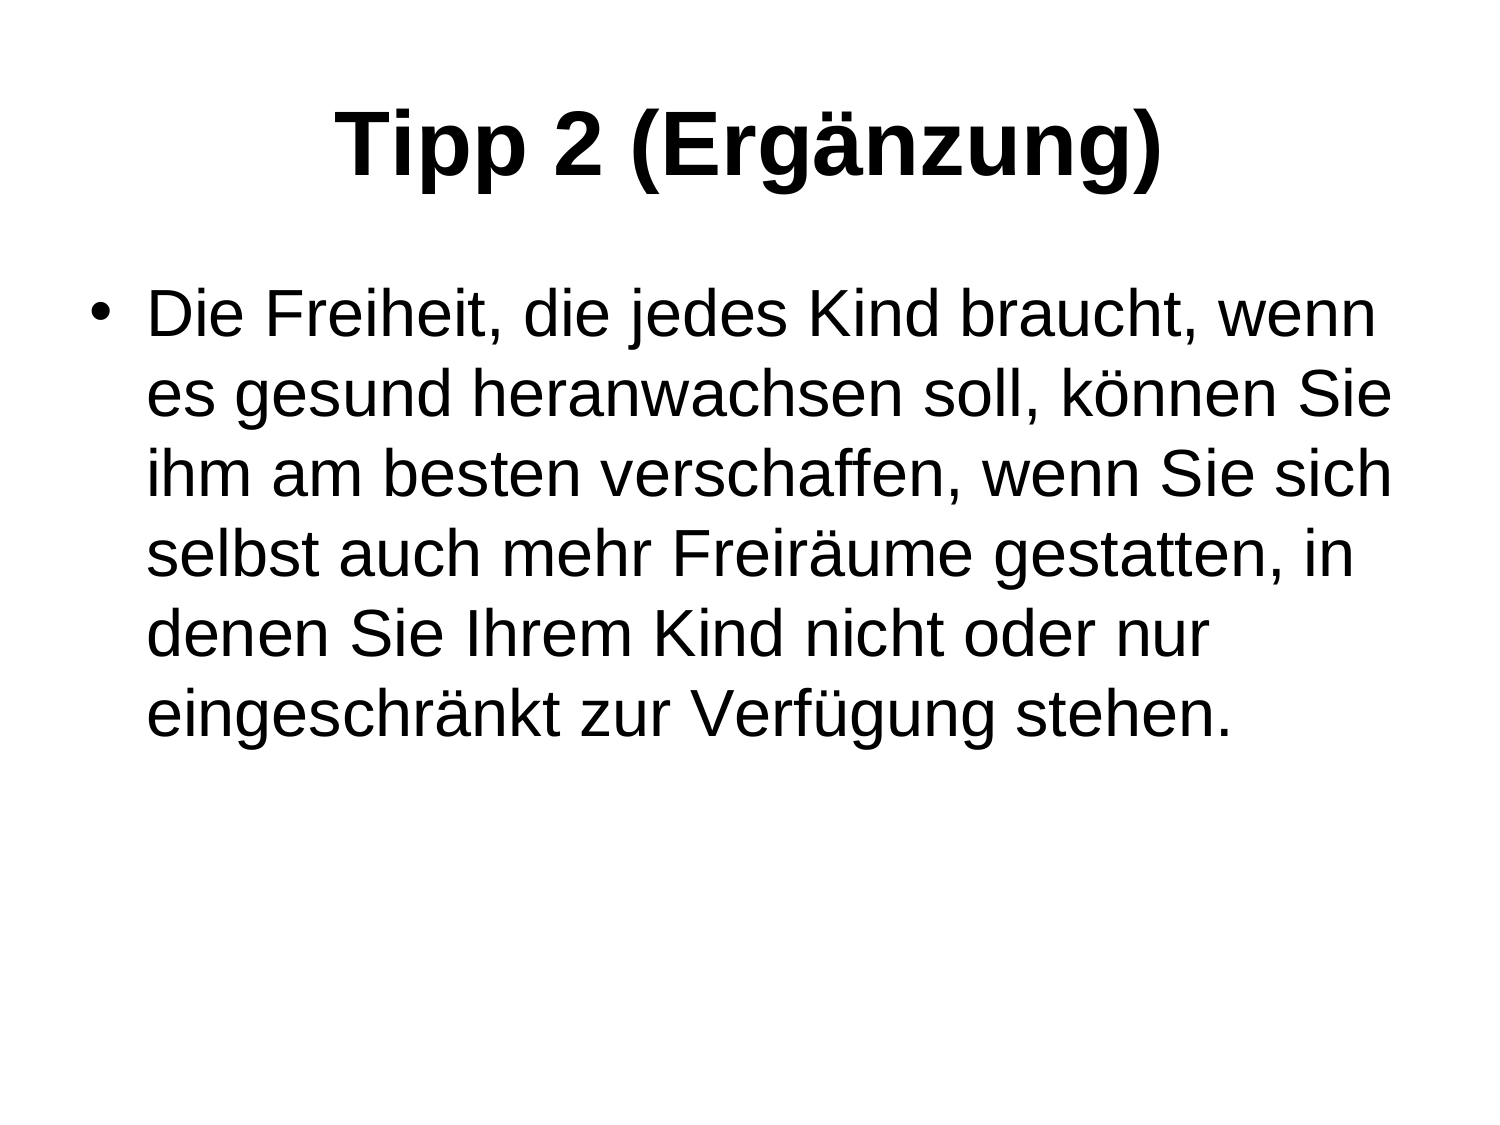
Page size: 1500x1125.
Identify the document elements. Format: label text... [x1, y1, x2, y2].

title Tipp 2 (Ergänzung) [75, 45, 1426, 233]
list Die Freiheit, die jedes Kind braucht, wenn es gesund heranwachsen soll, können Sie ihm am besten verschaffen, wenn Sie sich selbst auch mehr Freiräume gestatten, in denen Sie Ihrem Kind nicht oder nur eingeschränkt zur Verfügung stehen. [75, 262, 1426, 1005]
